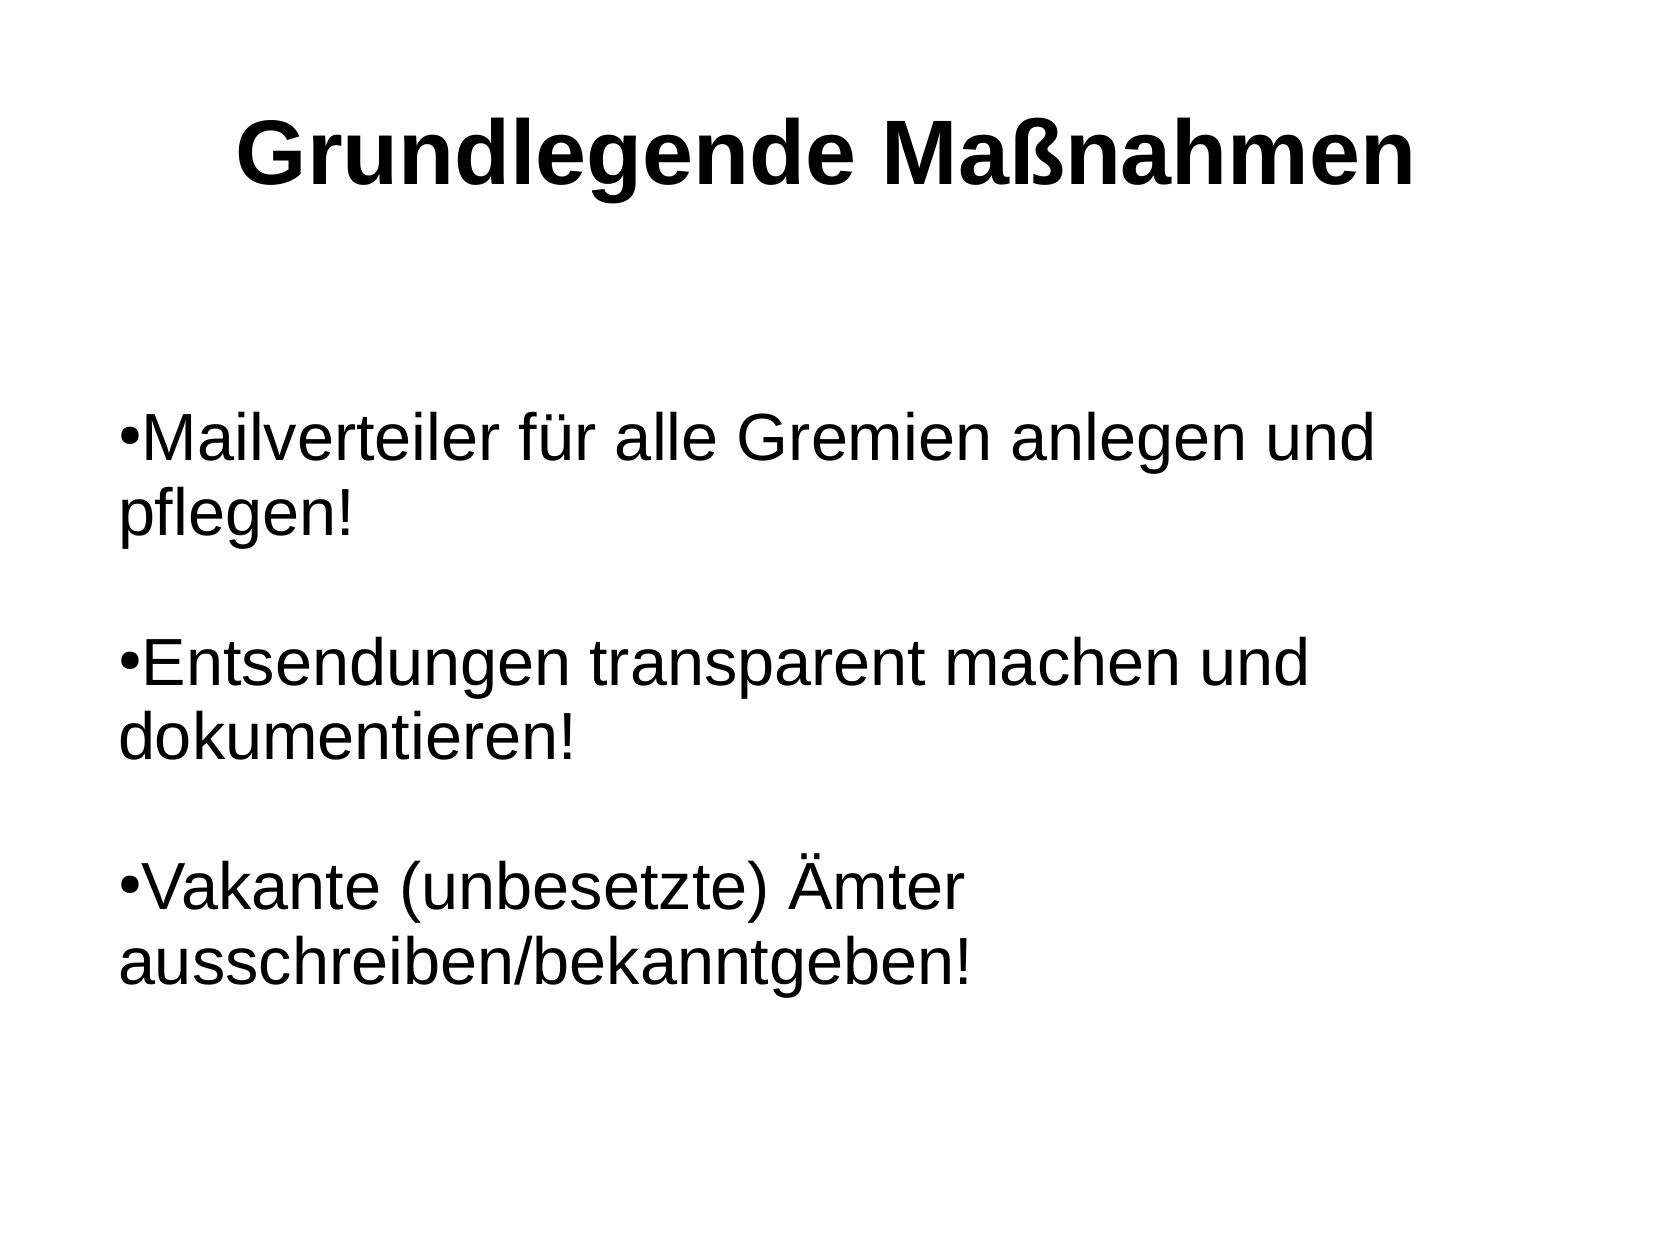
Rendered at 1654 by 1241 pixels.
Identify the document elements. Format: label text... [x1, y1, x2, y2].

subtitle Mailverteiler für alle Gremien anlegen und pflegen! Entsendungen transparent machen und dokumentieren! Vakante (unbesetzte) Ämter ausschreiben/bekanntgeben! [118, 290, 1571, 1109]
title Grundlegende Maßnahmen [82, 49, 1571, 257]
